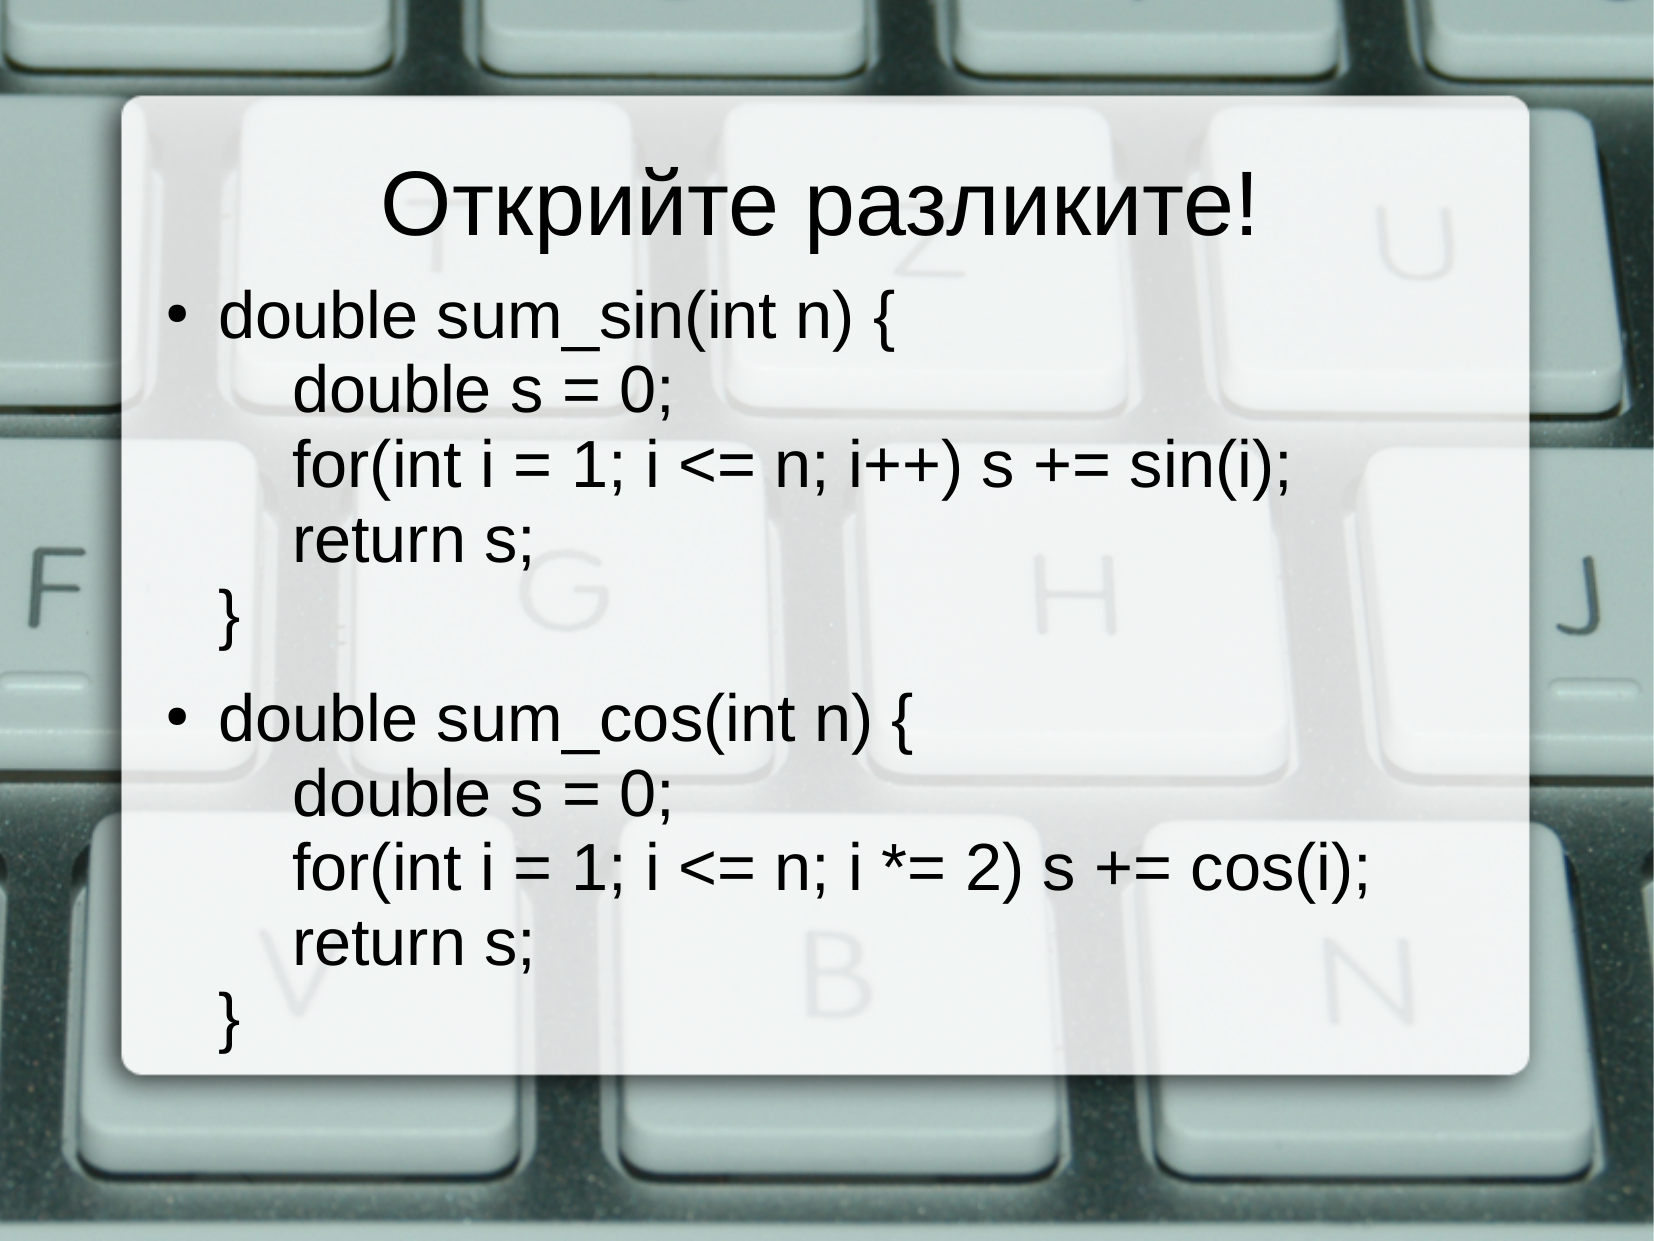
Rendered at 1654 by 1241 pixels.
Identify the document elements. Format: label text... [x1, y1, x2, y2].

list double sum_sin(int n) { double s = 0; for(int i = 1; i <= n; i++) s += sin(i); return s; } double sum_cos(int n) { double s = 0; for(int i = 1; i <= n; i *= 2) s += cos(i); return s; } [147, 277, 1506, 1055]
picture [0, 0, 1654, 1241]
title Открийте разликите! [135, 100, 1506, 308]
